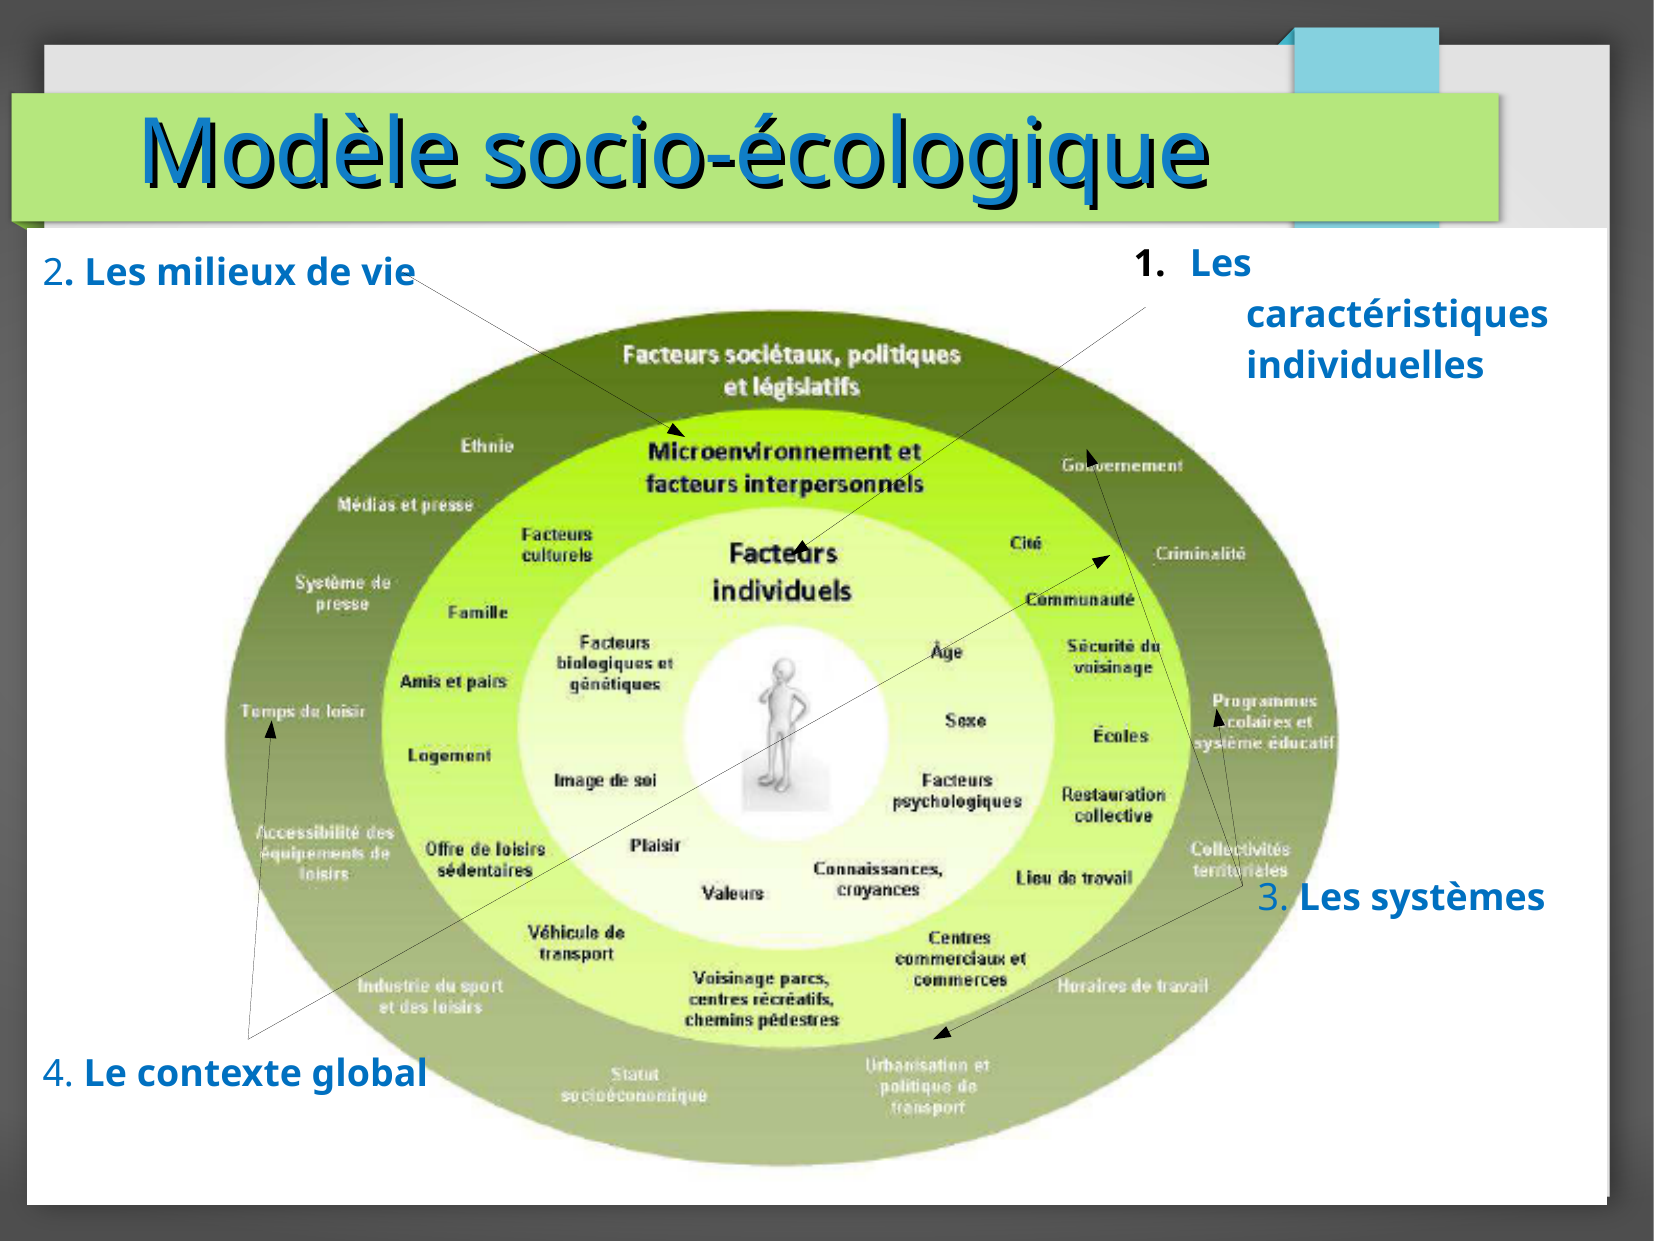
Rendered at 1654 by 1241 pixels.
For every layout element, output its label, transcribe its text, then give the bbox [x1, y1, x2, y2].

text_box 4. Le contexte global [27, 1039, 469, 1145]
text_box 2. Les milieux de vie [27, 237, 442, 343]
text_box 3. Les systèmes [1242, 863, 1583, 969]
title Modèle socio-écologique [82, 94, 1264, 213]
picture [27, 229, 1607, 1205]
text_box Les caractéristiques individuelles [1118, 229, 1571, 378]
